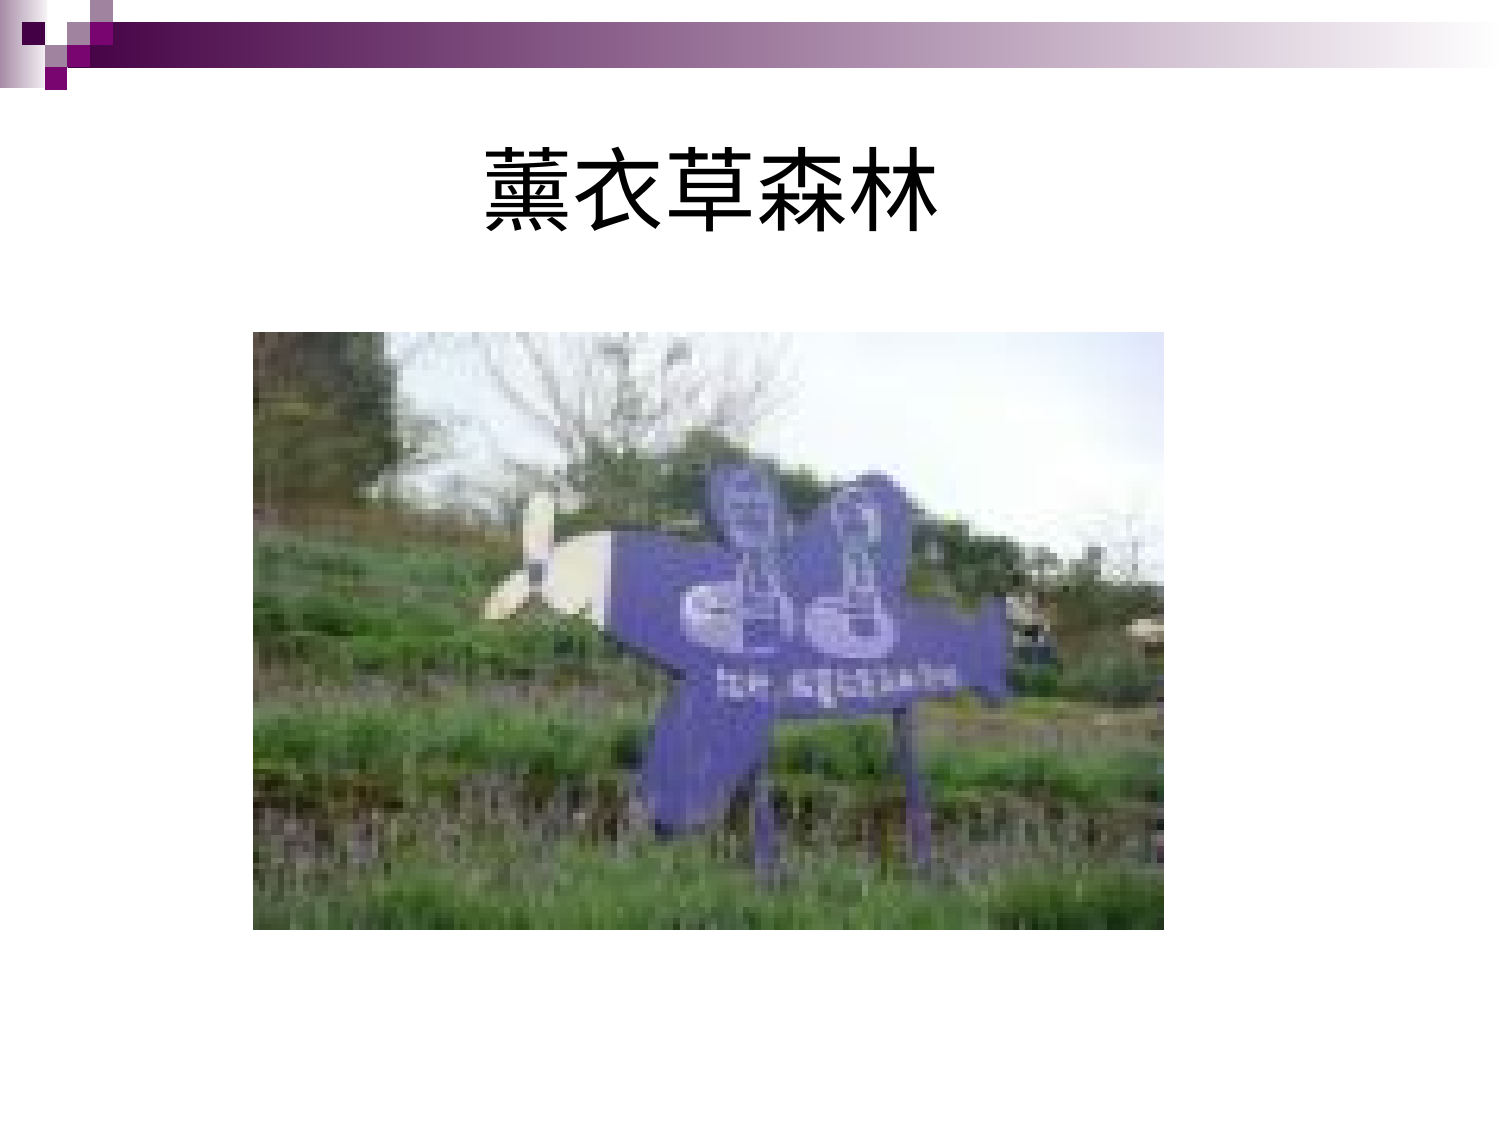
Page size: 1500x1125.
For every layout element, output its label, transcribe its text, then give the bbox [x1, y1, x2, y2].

picture [253, 332, 1164, 930]
title 薰衣草森林 [75, 75, 1426, 300]
